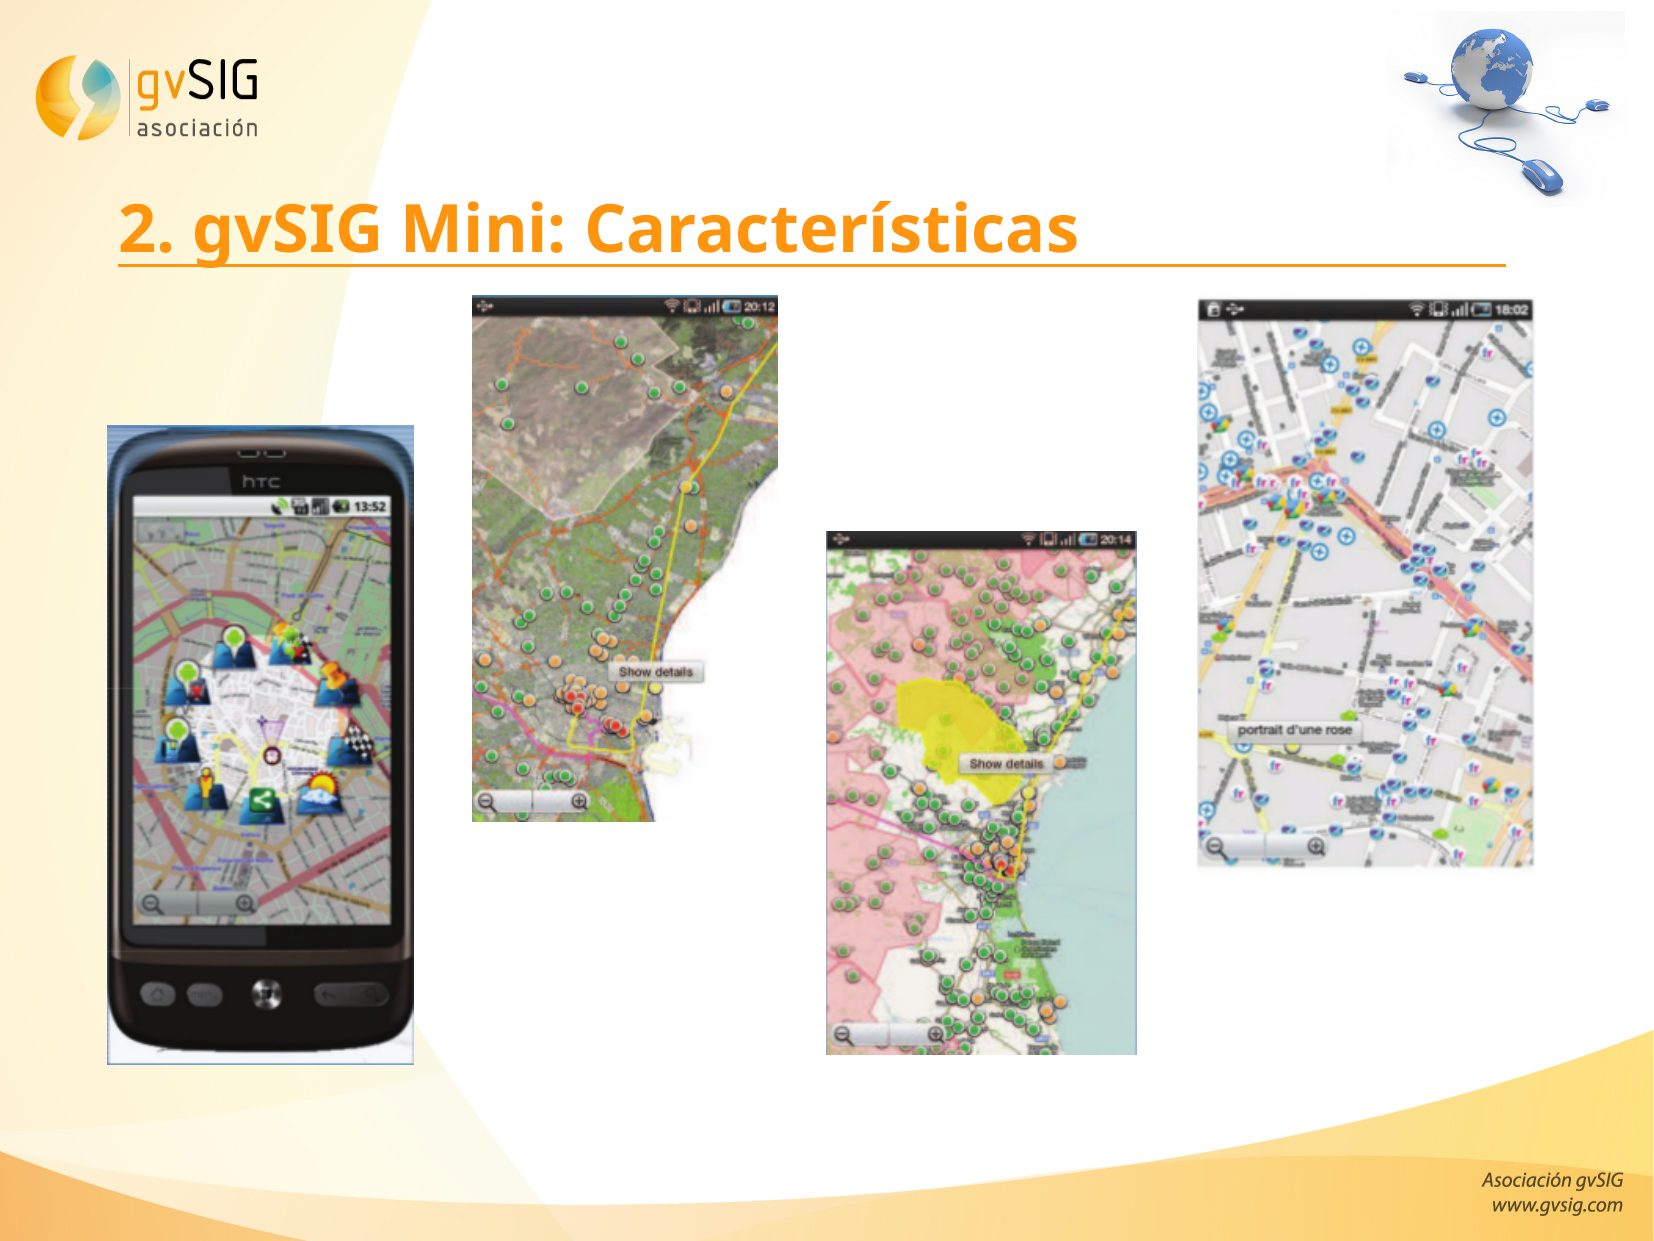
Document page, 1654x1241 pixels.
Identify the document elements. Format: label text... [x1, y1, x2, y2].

title 2. gvSIG Mini: Características [118, 177, 1607, 276]
picture [0, 0, 1654, 1241]
